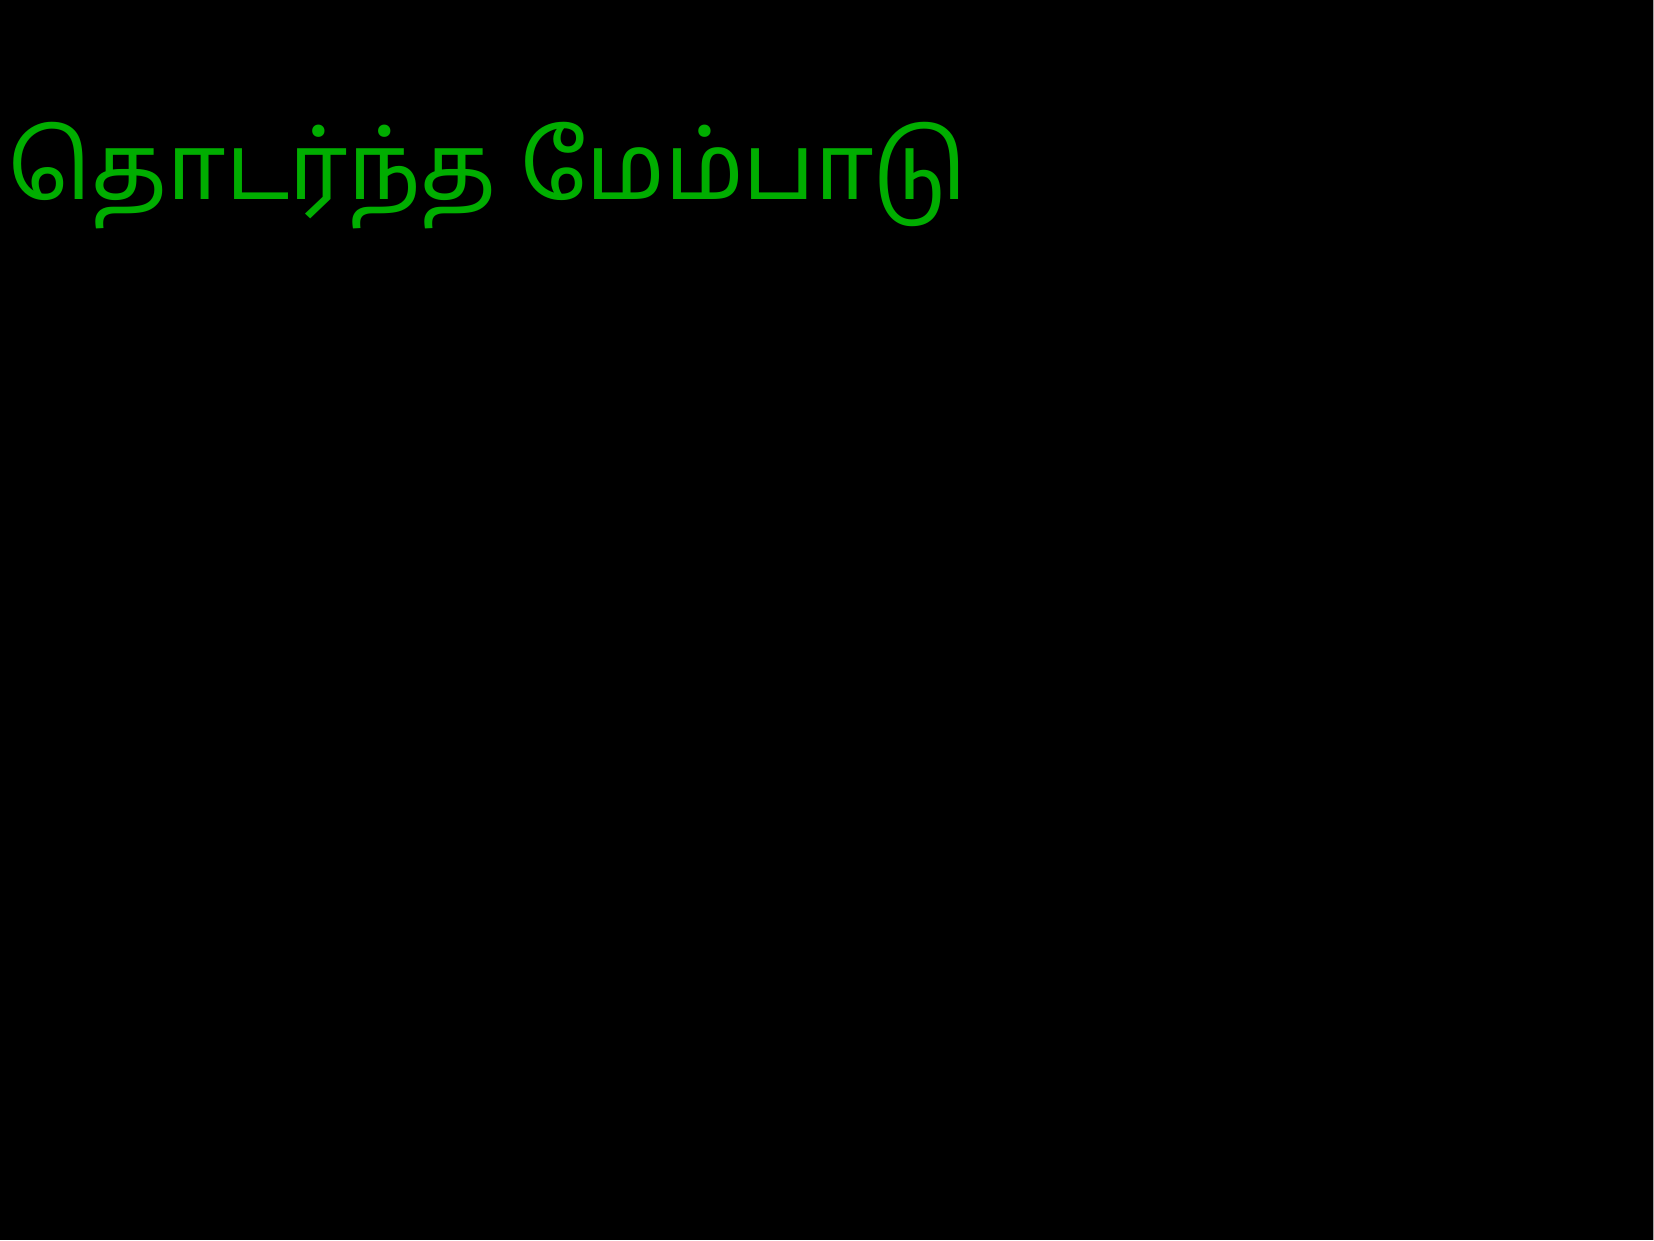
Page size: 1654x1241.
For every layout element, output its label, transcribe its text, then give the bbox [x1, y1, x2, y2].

text_box தொடர்ந்த மேம்பாடு [0, 112, 983, 271]
